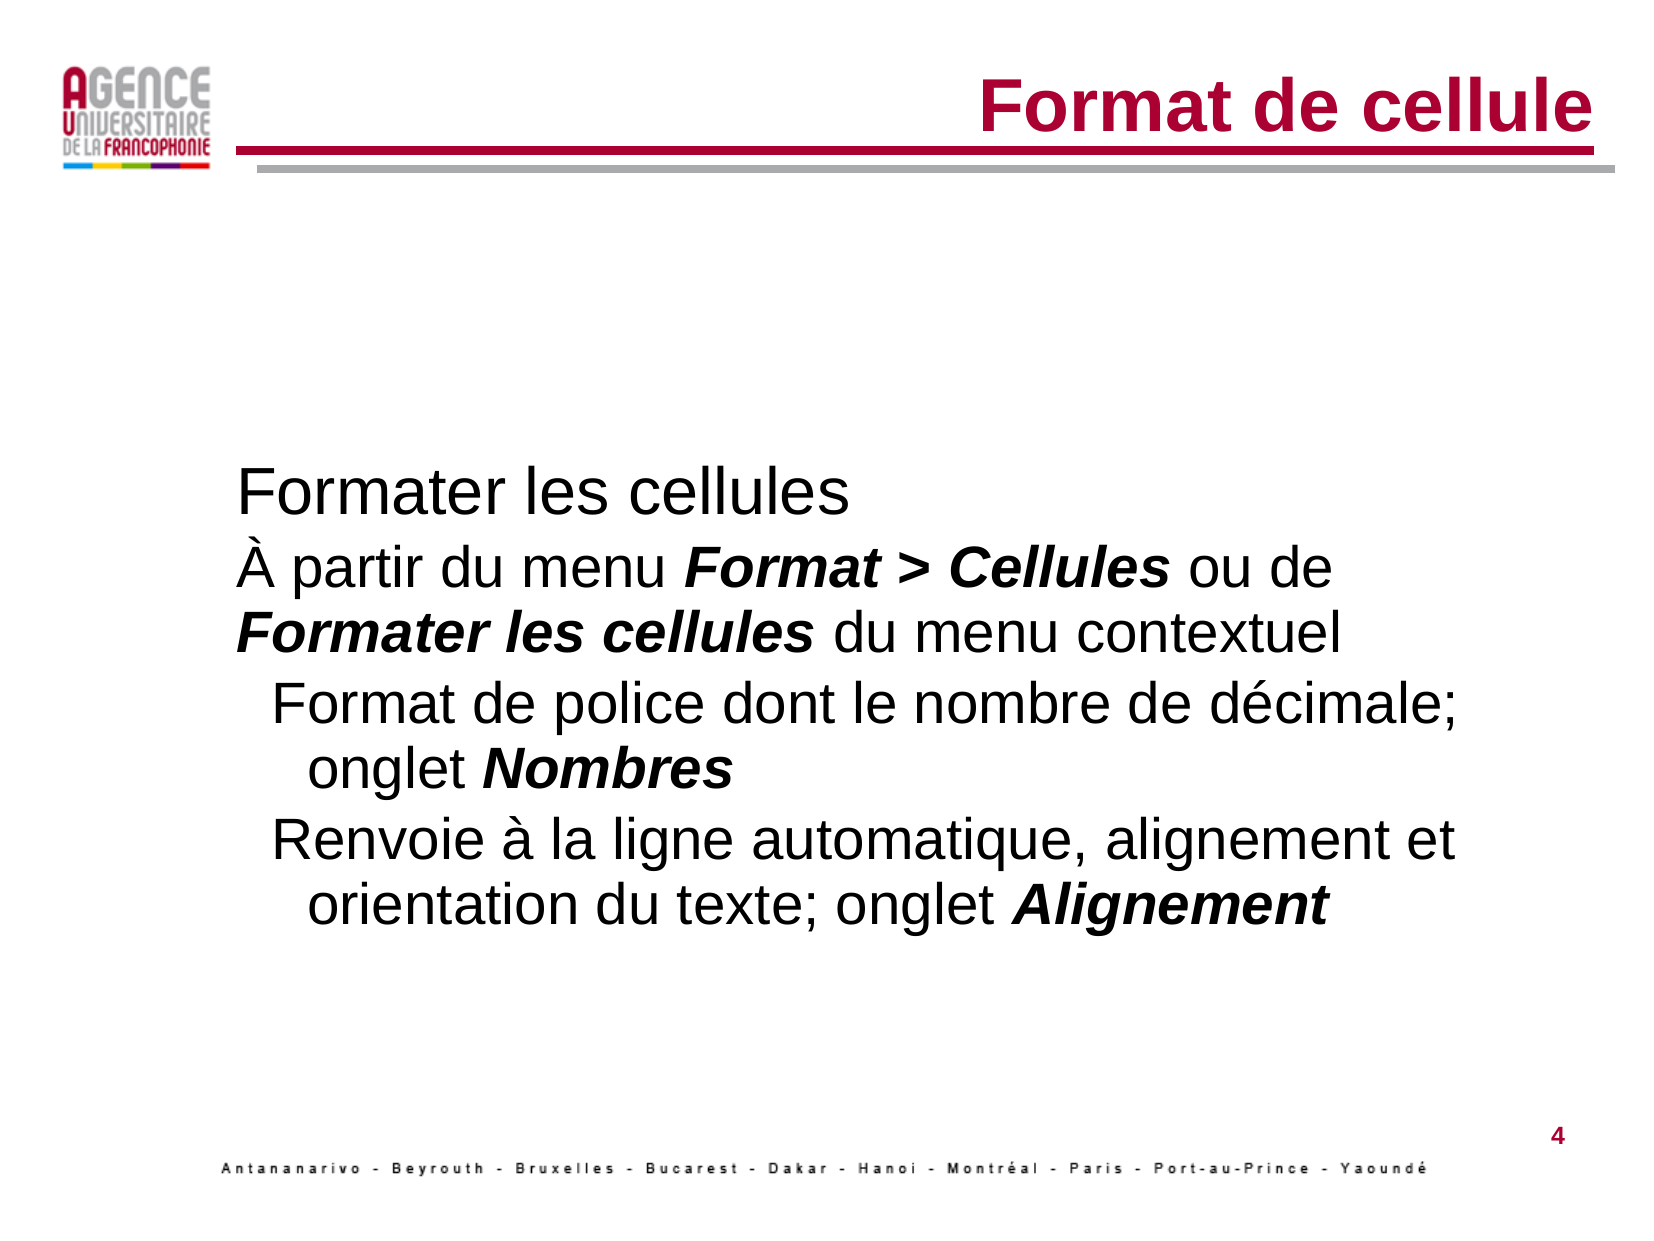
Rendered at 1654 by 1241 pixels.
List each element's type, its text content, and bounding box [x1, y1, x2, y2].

picture [29, 29, 1625, 1241]
title Format de cellule [236, 63, 1595, 148]
subtitle Formater les cellules À partir du menu Format > Cellules ou de Formater les cellules du menu contextuel Format de police dont le nombre de décimale; onglet Nombres Renvoie à la ligne automatique, alignement et orientation du texte; onglet Alignement [236, 248, 1595, 1142]
